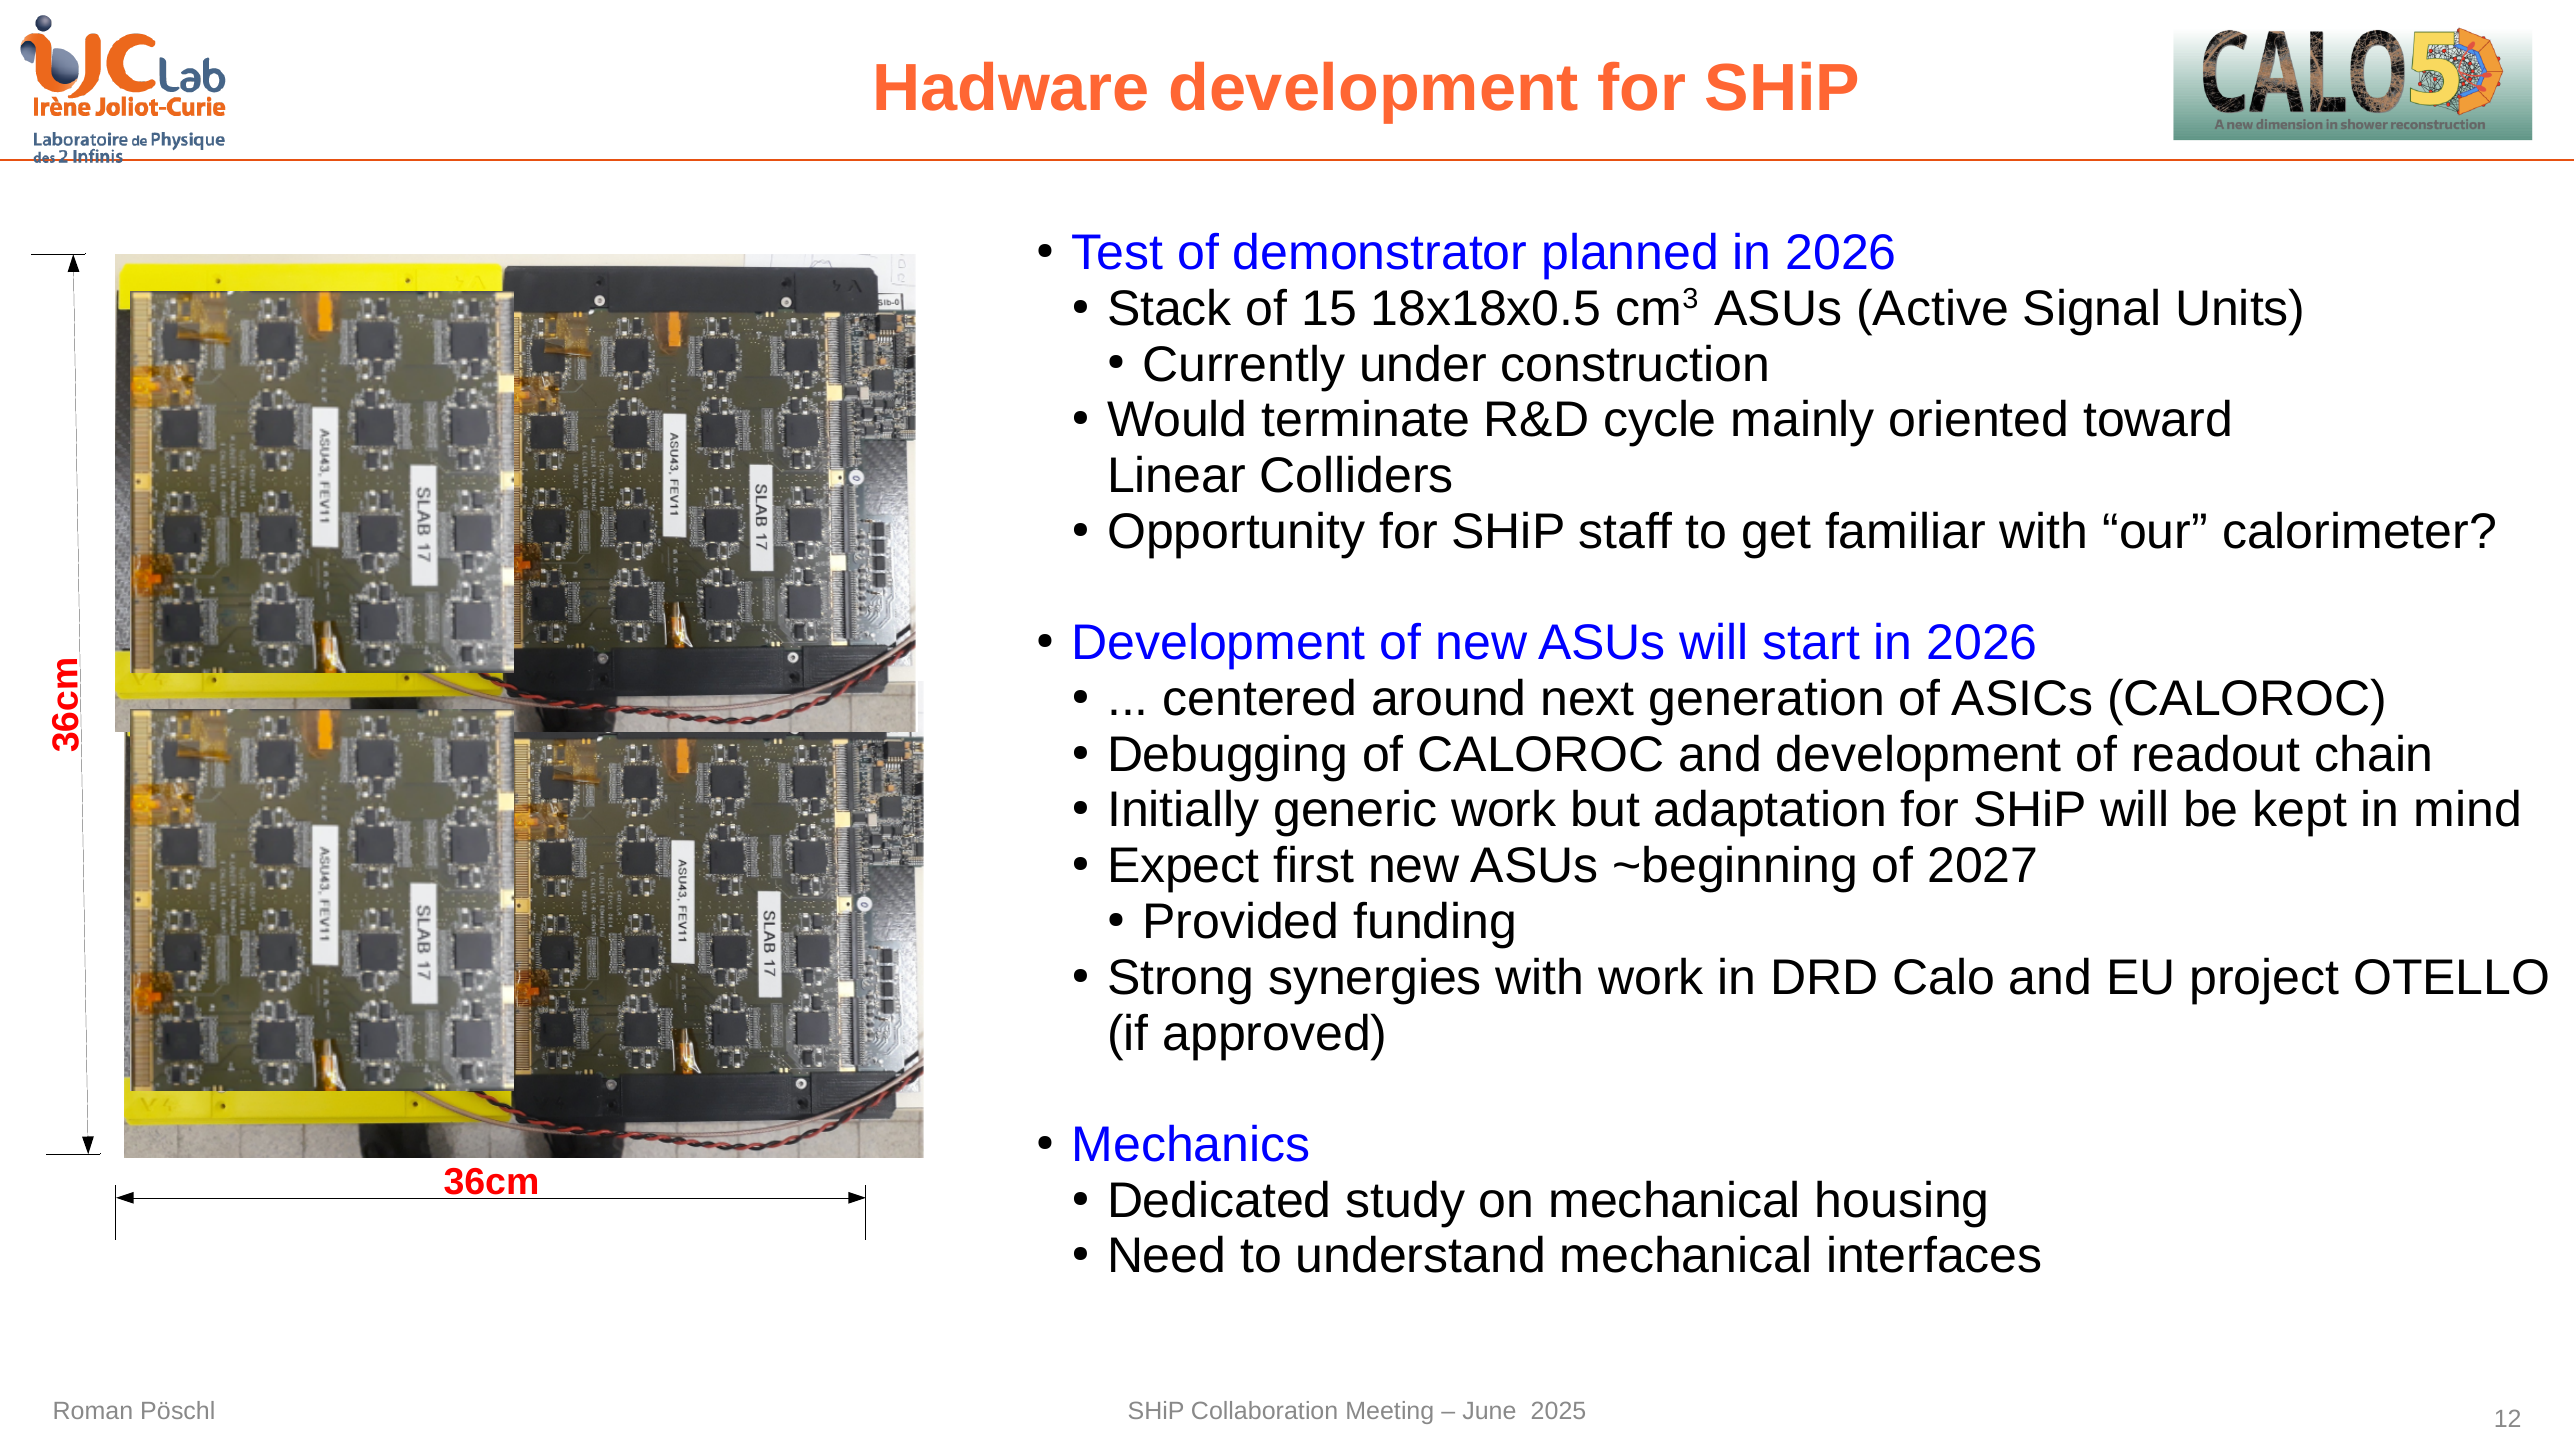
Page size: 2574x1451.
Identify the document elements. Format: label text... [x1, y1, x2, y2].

title Hadware development for SHiP [285, 7, 2431, 168]
picture [4, 0, 241, 178]
picture [115, 254, 926, 1159]
picture [2165, 5, 2534, 141]
text_box Test of demonstrator planned in 2026 Stack of 15 18x18x0.5 cm3 ASUs (Active Signal Units) Currently under construction Would terminate R&D cycle mainly oriented toward Linear Colliders Opportunity for SHiP staff to get familiar with “our” calorimeter? Development of new ASUs will start in 2026 ... centered around next generation of ASICs (CALOROC) Debugging of CALOROC and development of readout chain Initially generic work but adaptation for SHiP will be kept in mind Expect first new ASUs ~beginning of 2027 Provided funding Strong synergies with work in DRD Calo and EU project OTELLO (if approved) Mechanics Dedicated study on mechanical housing Need to understand mechanical interfaces [1021, 216, 2574, 1291]
